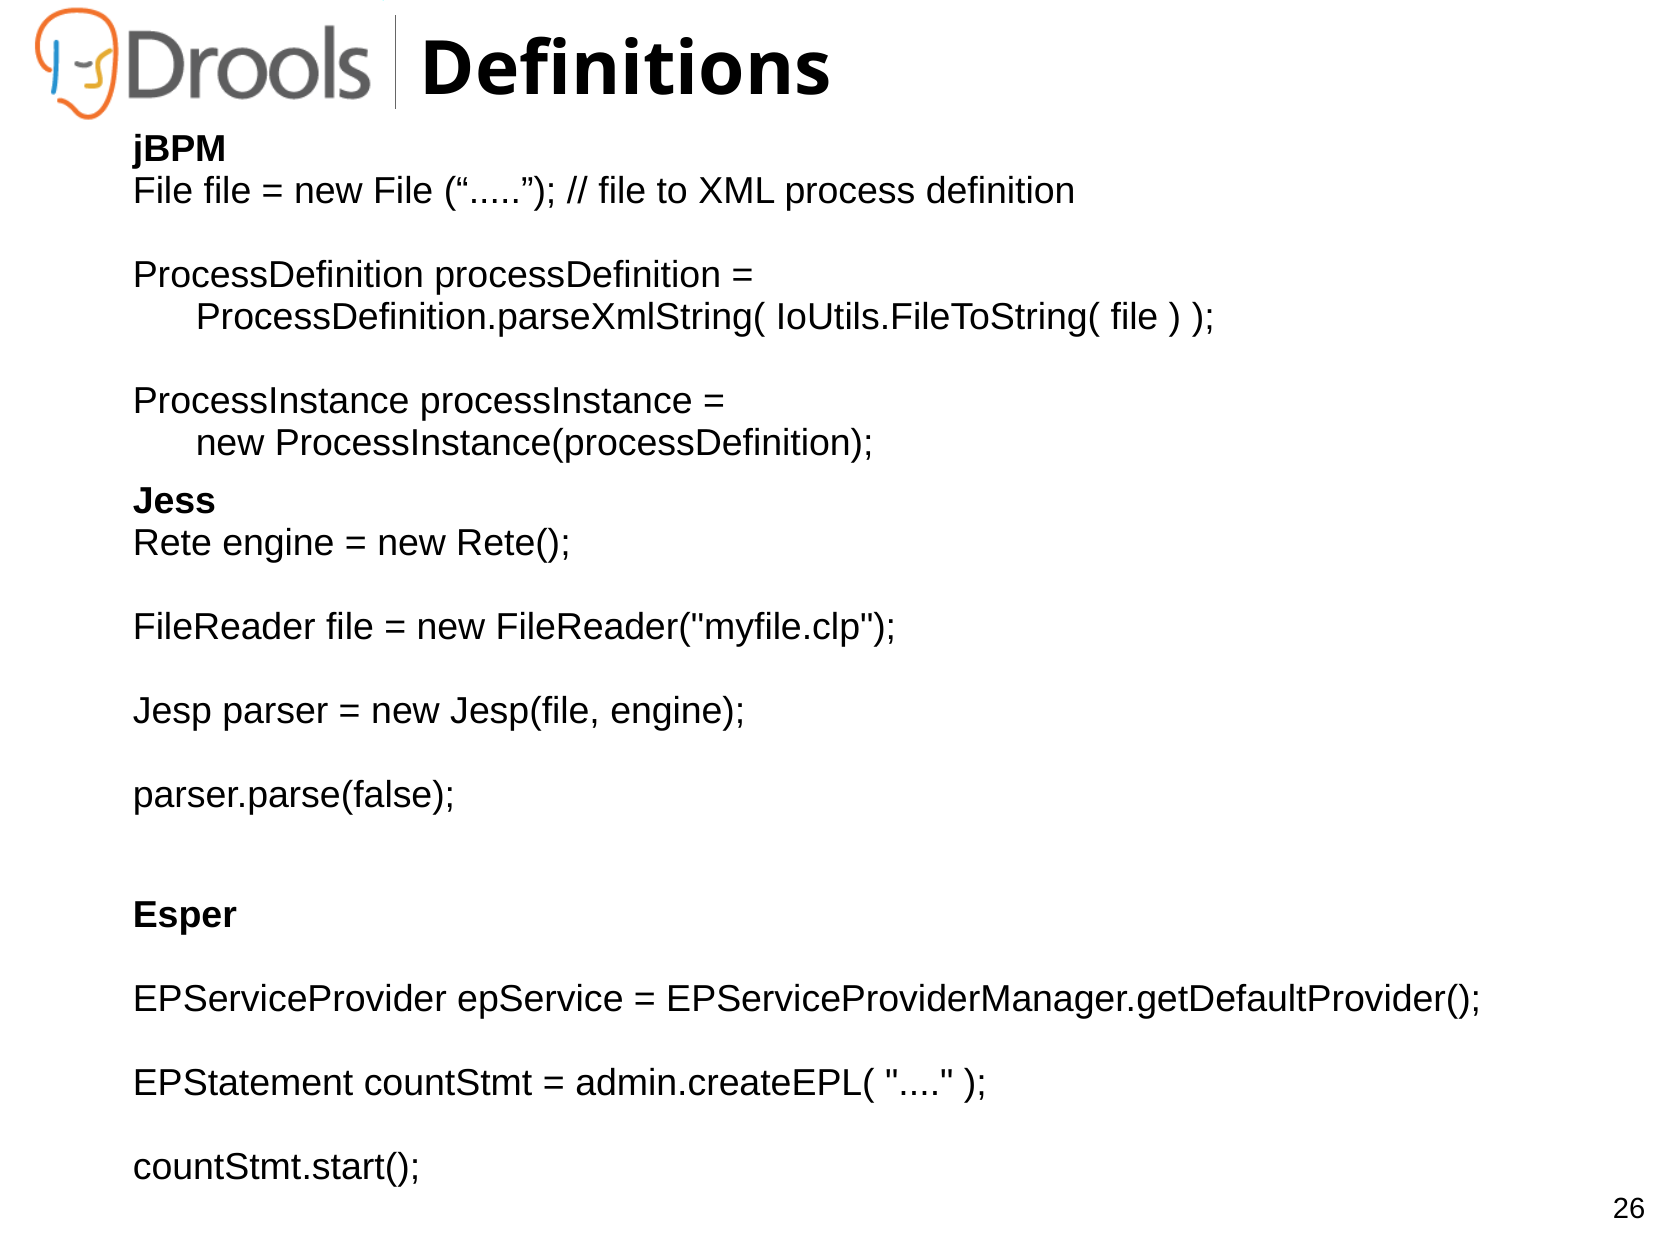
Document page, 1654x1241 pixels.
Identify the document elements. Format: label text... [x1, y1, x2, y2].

title Definitions [419, 12, 1630, 118]
text_box jBPM File file = new File (“.....”); // file to XML process definition ProcessDefinition processDefinition = ProcessDefinition.parseXmlString( IoUtils.FileToString( file ) ); ProcessInstance processInstance = new ProcessInstance(processDefinition); [118, 120, 1329, 473]
text_box Esper EPServiceProvider epService = EPServiceProviderManager.getDefaultProvider(); EPStatement countStmt = admin.createEPL( "...." ); countStmt.start(); [118, 885, 1497, 1221]
picture [29, 0, 384, 126]
text_box Jess Rete engine = new Rete(); FileReader file = new FileReader("myfile.clp"); Jesp parser = new Jesp(file, engine); parser.parse(false); [118, 472, 953, 825]
